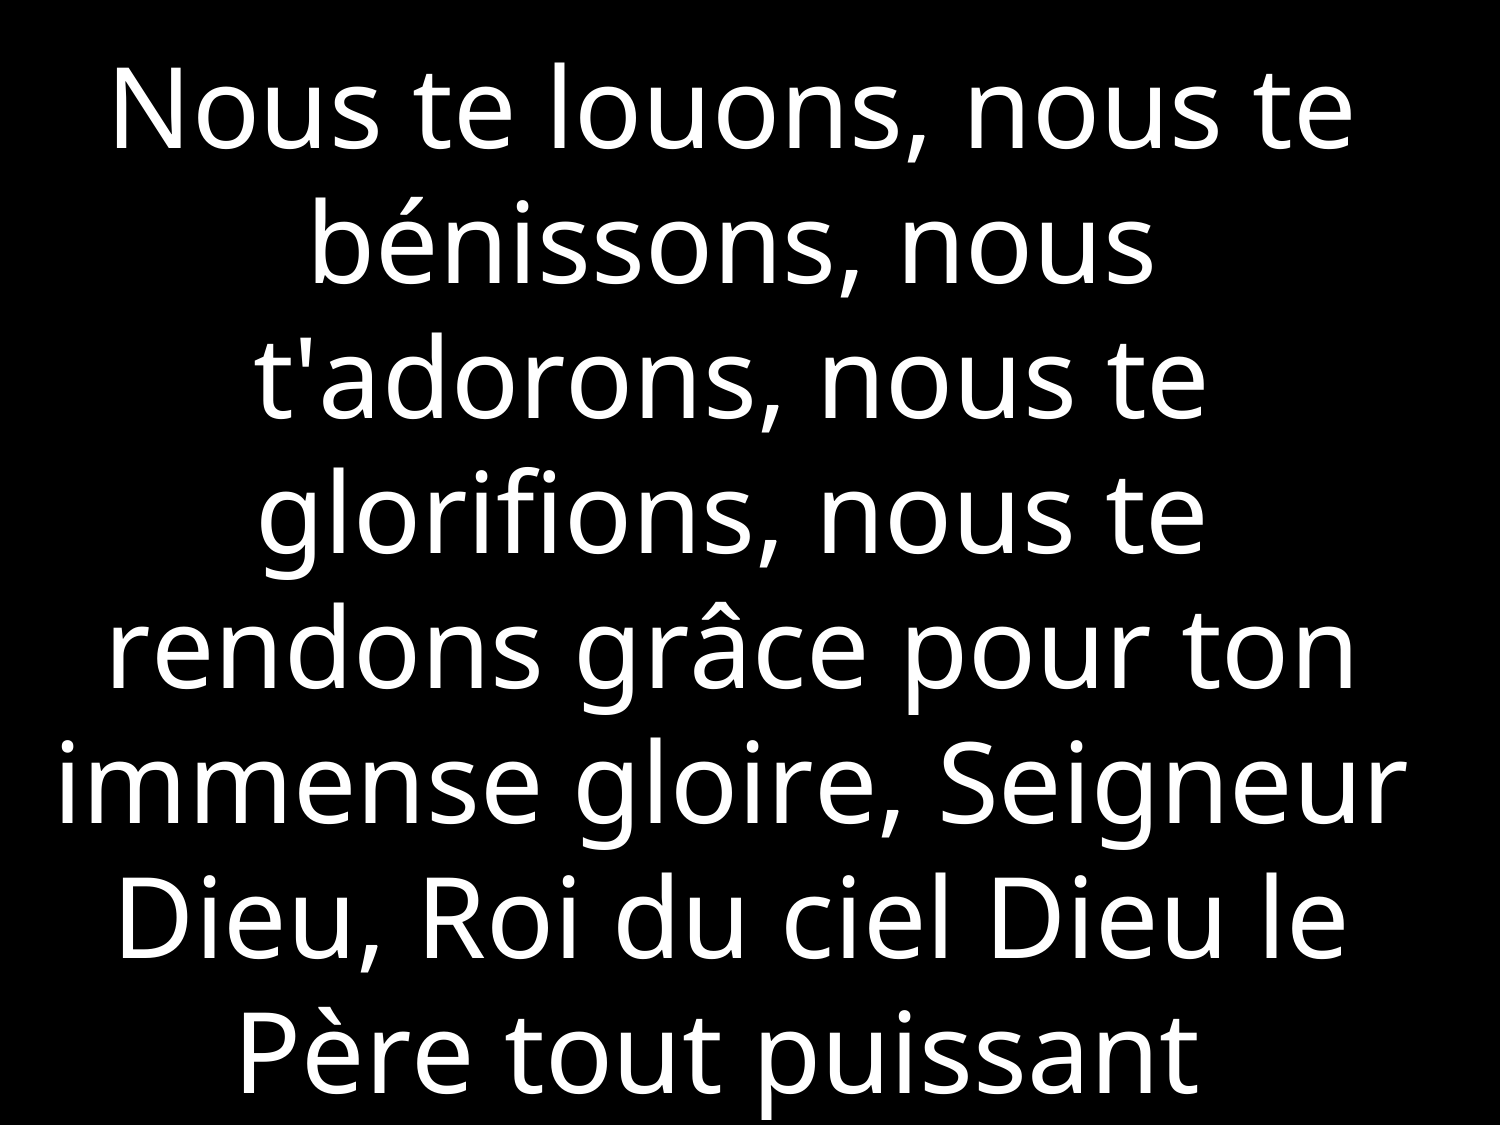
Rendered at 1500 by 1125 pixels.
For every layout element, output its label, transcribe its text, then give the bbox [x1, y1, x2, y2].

title Nous te louons, nous te bénissons, nous t'adorons, nous te glorifions, nous te rendons grâce pour ton immense gloire, Seigneur Dieu, Roi du ciel Dieu le Père tout puissant [11, 0, 1453, 418]
